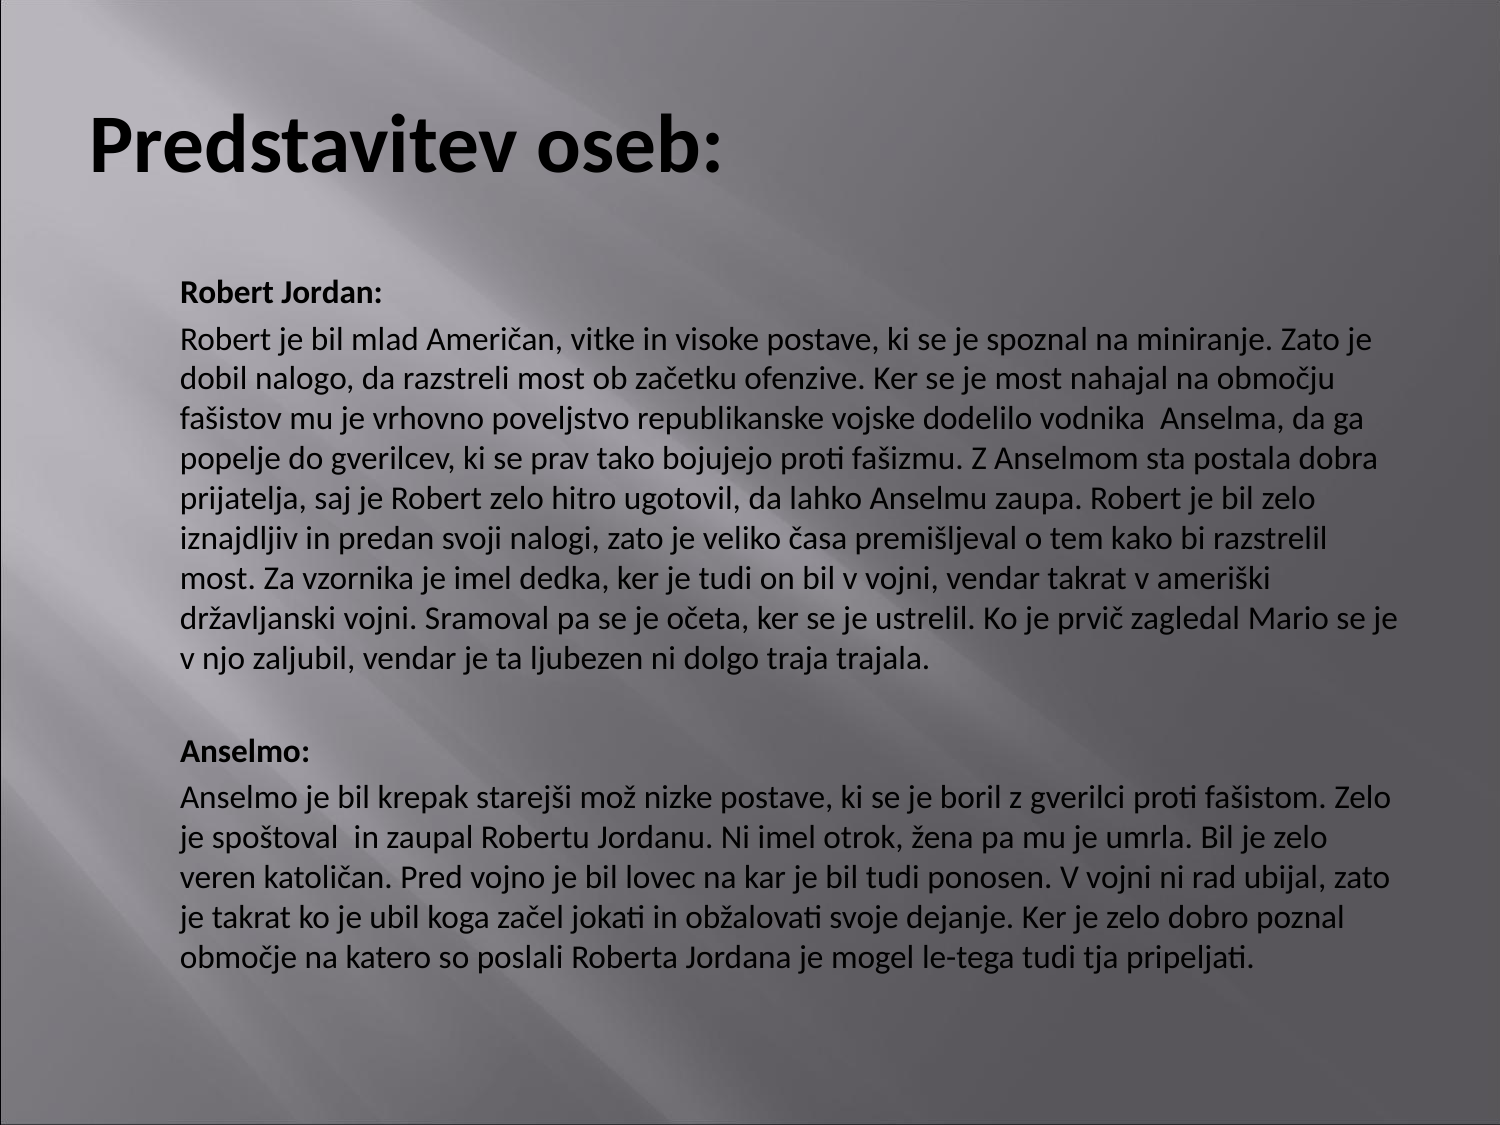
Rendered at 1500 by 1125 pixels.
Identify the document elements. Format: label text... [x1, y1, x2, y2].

title Predstavitev oseb: [75, 45, 1425, 233]
list Robert Jordan: Robert je bil mlad Američan, vitke in visoke postave, ki se je spoznal na miniranje. Zato je dobil nalogo, da razstreli most ob začetku ofenzive. Ker se je most nahajal na območju fašistov mu je vrhovno poveljstvo republikanske vojske dodelilo vodnika Anselma, da ga popelje do gverilcev, ki se prav tako bojujejo proti fašizmu. Z Anselmom sta postala dobra prijatelja, saj je Robert zelo hitro ugotovil, da lahko Anselmu zaupa. Robert je bil zelo iznajdljiv in predan svoji nalogi, zato je veliko časa premišljeval o tem kako bi razstrelil most. Za vzornika je imel dedka, ker je tudi on bil v vojni, vendar takrat v ameriški državljanski vojni. Sramoval pa se je očeta, ker se je ustrelil. Ko je prvič zagledal Mario se je v njo zaljubil, vendar je ta ljubezen ni dolgo traja trajala. Anselmo: Anselmo je bil krepak starejši mož nizke postave, ki se je boril z gverilci proti fašistom. Zelo je spoštoval in zaupal Robertu Jordanu. Ni imel otrok, žena pa mu je umrla. Bil je zelo veren katoličan. Pred vojno je bil lovec na kar je bil tudi ponosen. V vojni ni rad ubijal, zato je takrat ko je ubil koga začel jokati in obžalovati svoje dejanje. Ker je zelo dobro poznal območje na katero so poslali Roberta Jordana je mogel le-tega tudi tja pripeljati. [75, 262, 1425, 1035]
picture [0, 0, 1500, 1125]
